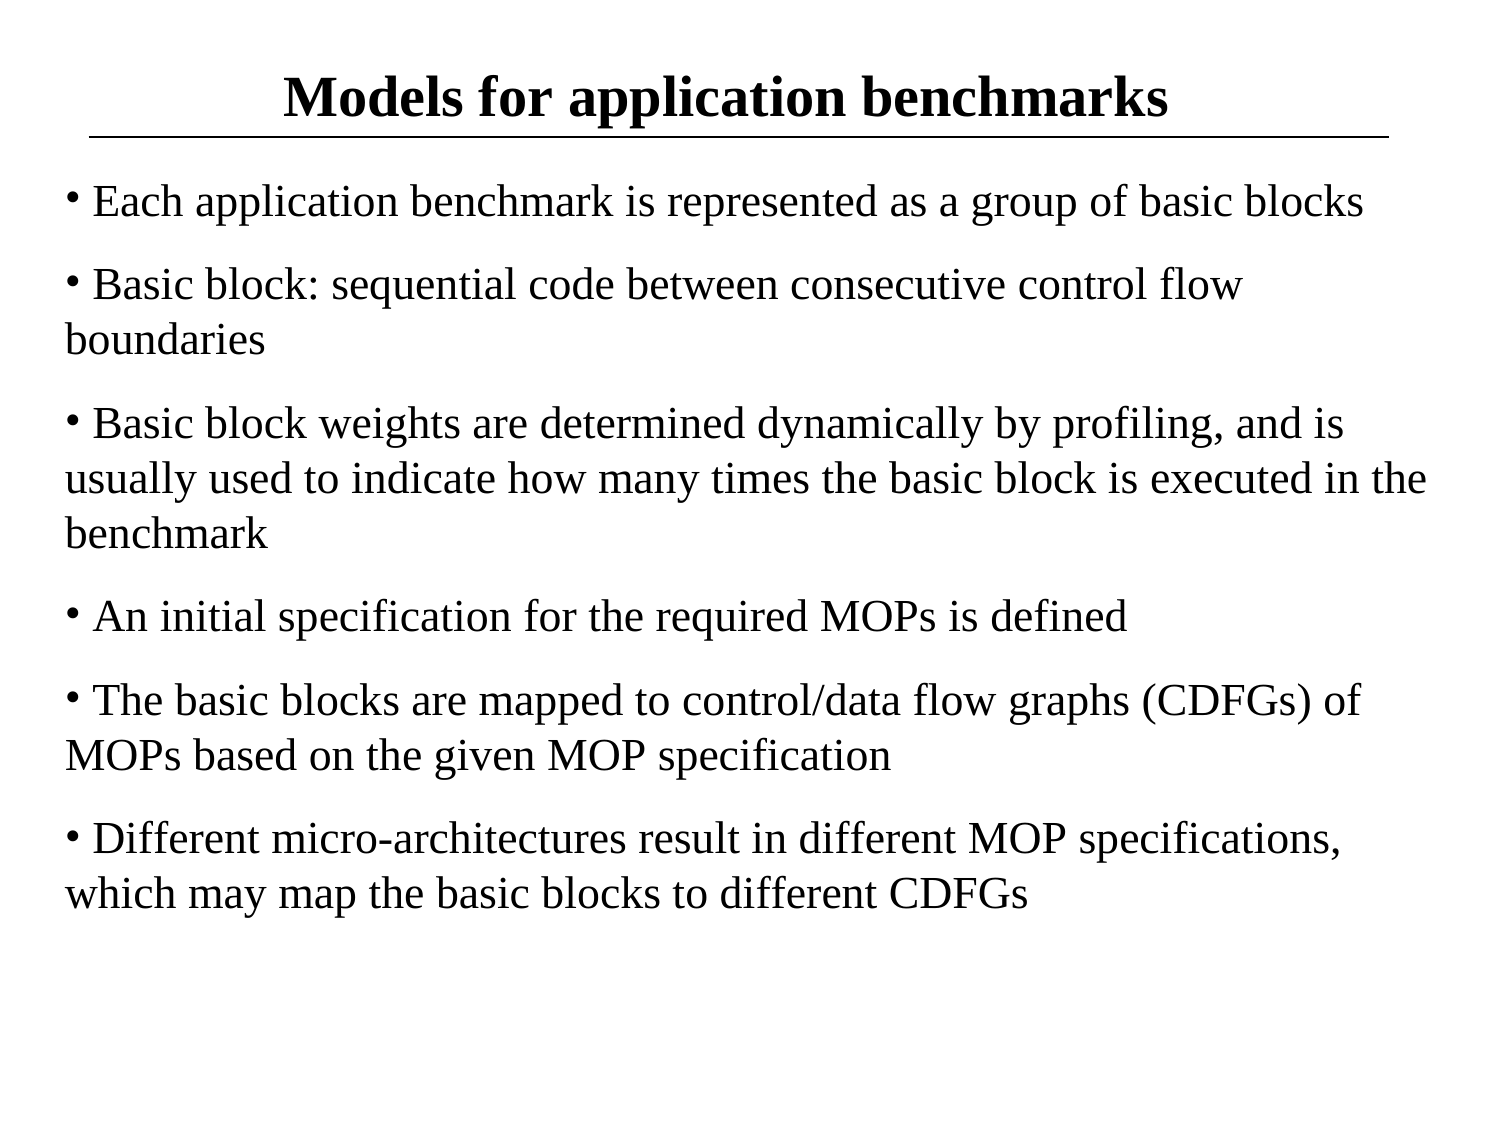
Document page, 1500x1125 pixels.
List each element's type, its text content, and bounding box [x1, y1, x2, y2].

title Models for application benchmarks [112, 138, 1341, 144]
text_box Each application benchmark is represented as a group of basic blocks Basic block: sequential code between consecutive control flow boundaries Basic block weights are determined dynamically by profiling, and is usually used to indicate how many times the basic block is executed in the benchmark An initial specification for the required MOPs is defined The basic blocks are mapped to control/data flow graphs (CDFGs) of MOPs based on the given MOP specification Different micro-architectures result in different MOP specifications, which may map the basic blocks to different CDFGs [50, 162, 1472, 926]
title Models for application benchmarks [112, 42, 1341, 136]
